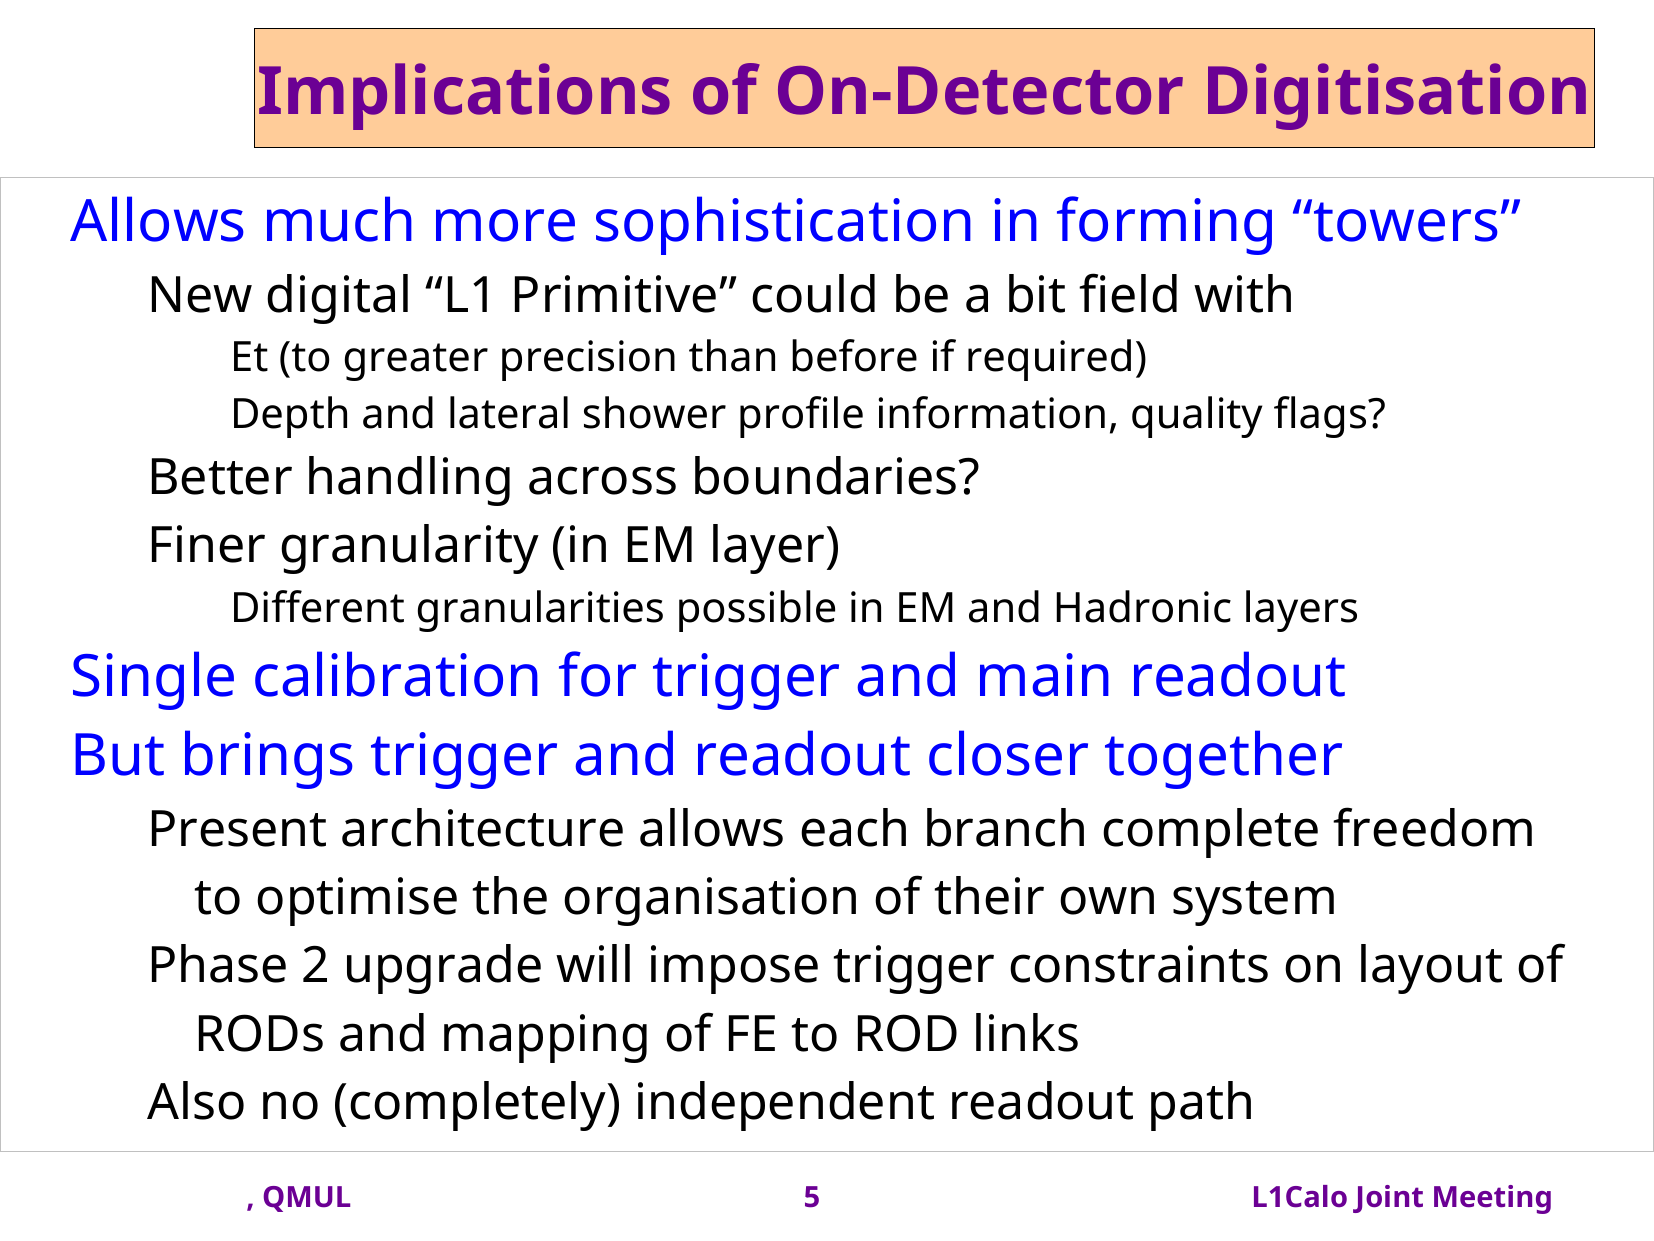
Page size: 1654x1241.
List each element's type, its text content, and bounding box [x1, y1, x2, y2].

title Implications of On-Detector Digitisation [254, 28, 1595, 148]
list Allows much more sophistication in forming “towers” New digital “L1 Primitive” could be a bit field with Et (to greater precision than before if required) Depth and lateral shower profile information, quality flags? Better handling across boundaries? Finer granularity (in EM layer) Different granularities possible in EM and Hadronic layers Single calibration for trigger and main readout But brings trigger and readout closer together Present architecture allows each branch complete freedom to optimise the organisation of their own system Phase 2 upgrade will impose trigger constraints on layout of RODs and mapping of FE to ROD links Also no (completely) independent readout path [52, 179, 1598, 1154]
